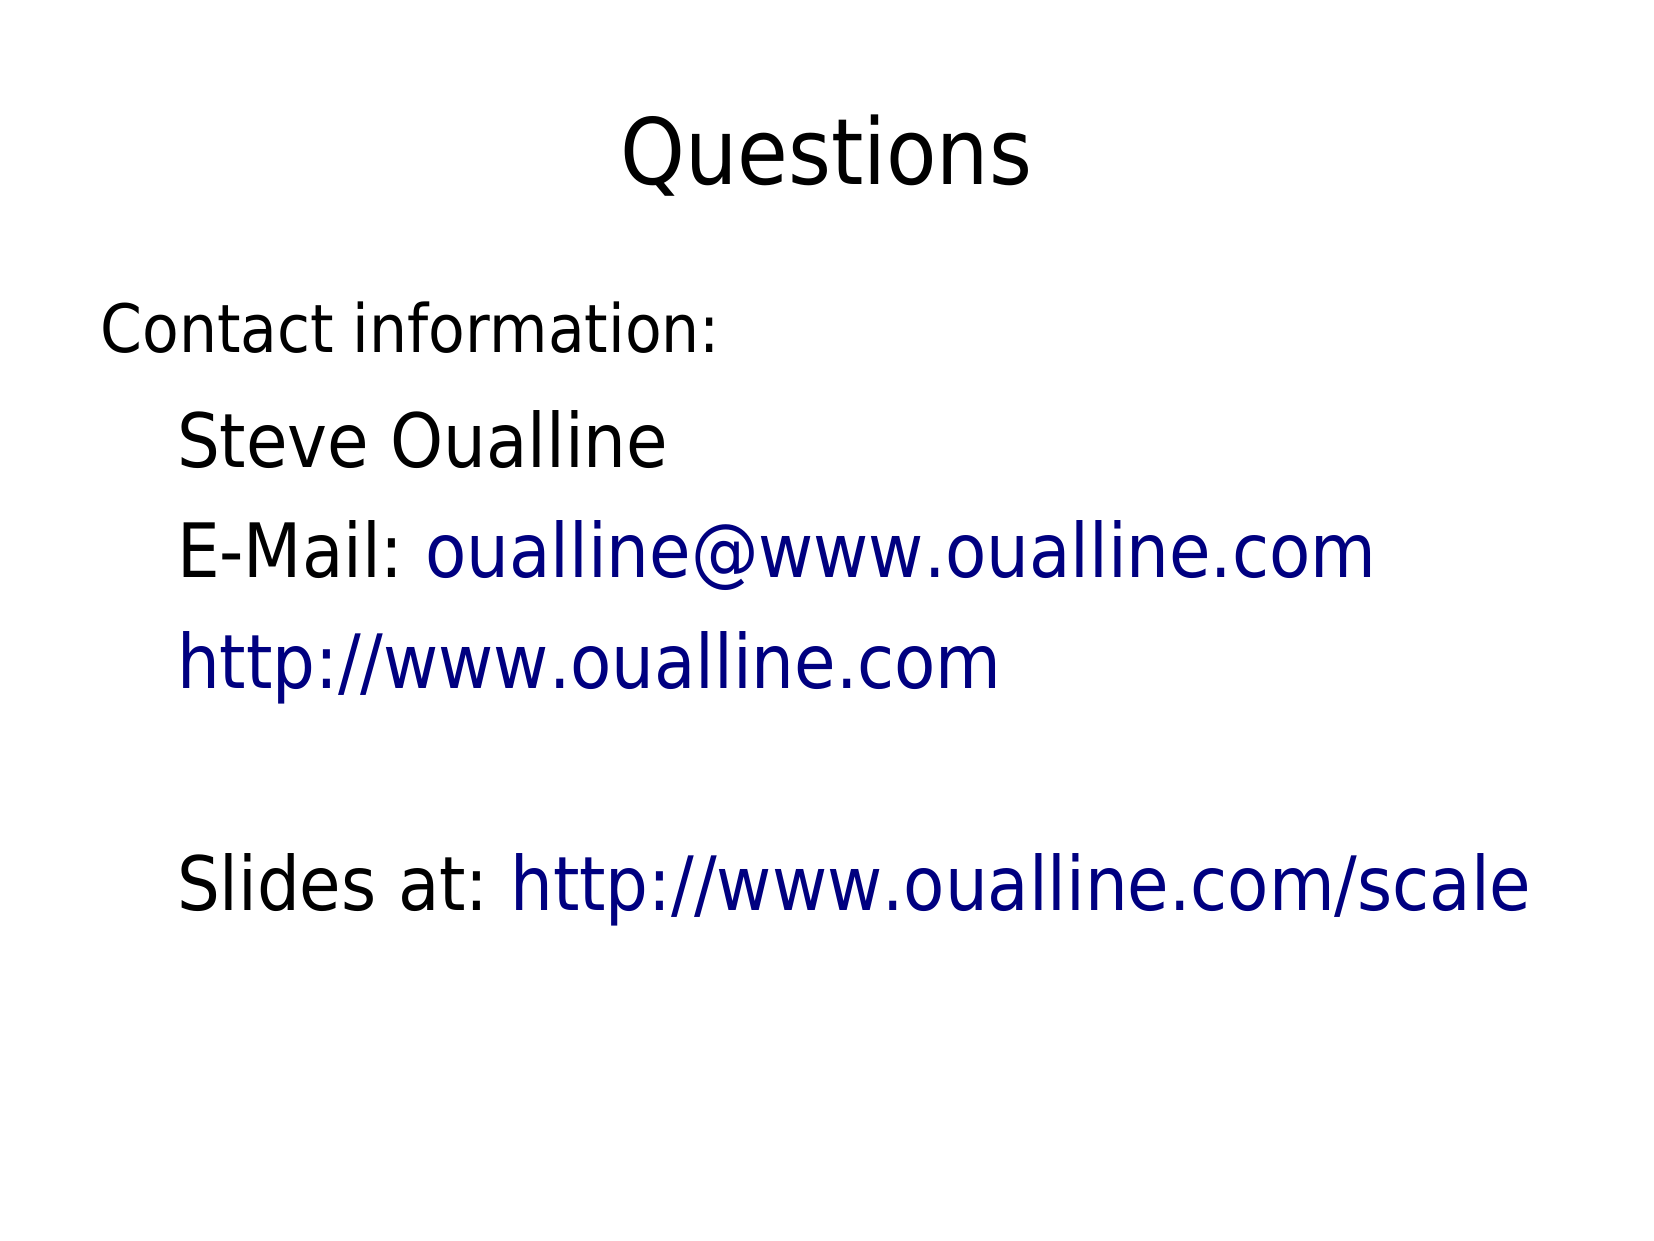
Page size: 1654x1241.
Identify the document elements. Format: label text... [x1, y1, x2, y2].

title Questions [82, 49, 1571, 257]
list Contact information: Steve Oualline E-Mail: oualline@www.oualline.com http://www.oualline.com Slides at: http://www.oualline.com/scale [82, 290, 1571, 1109]
